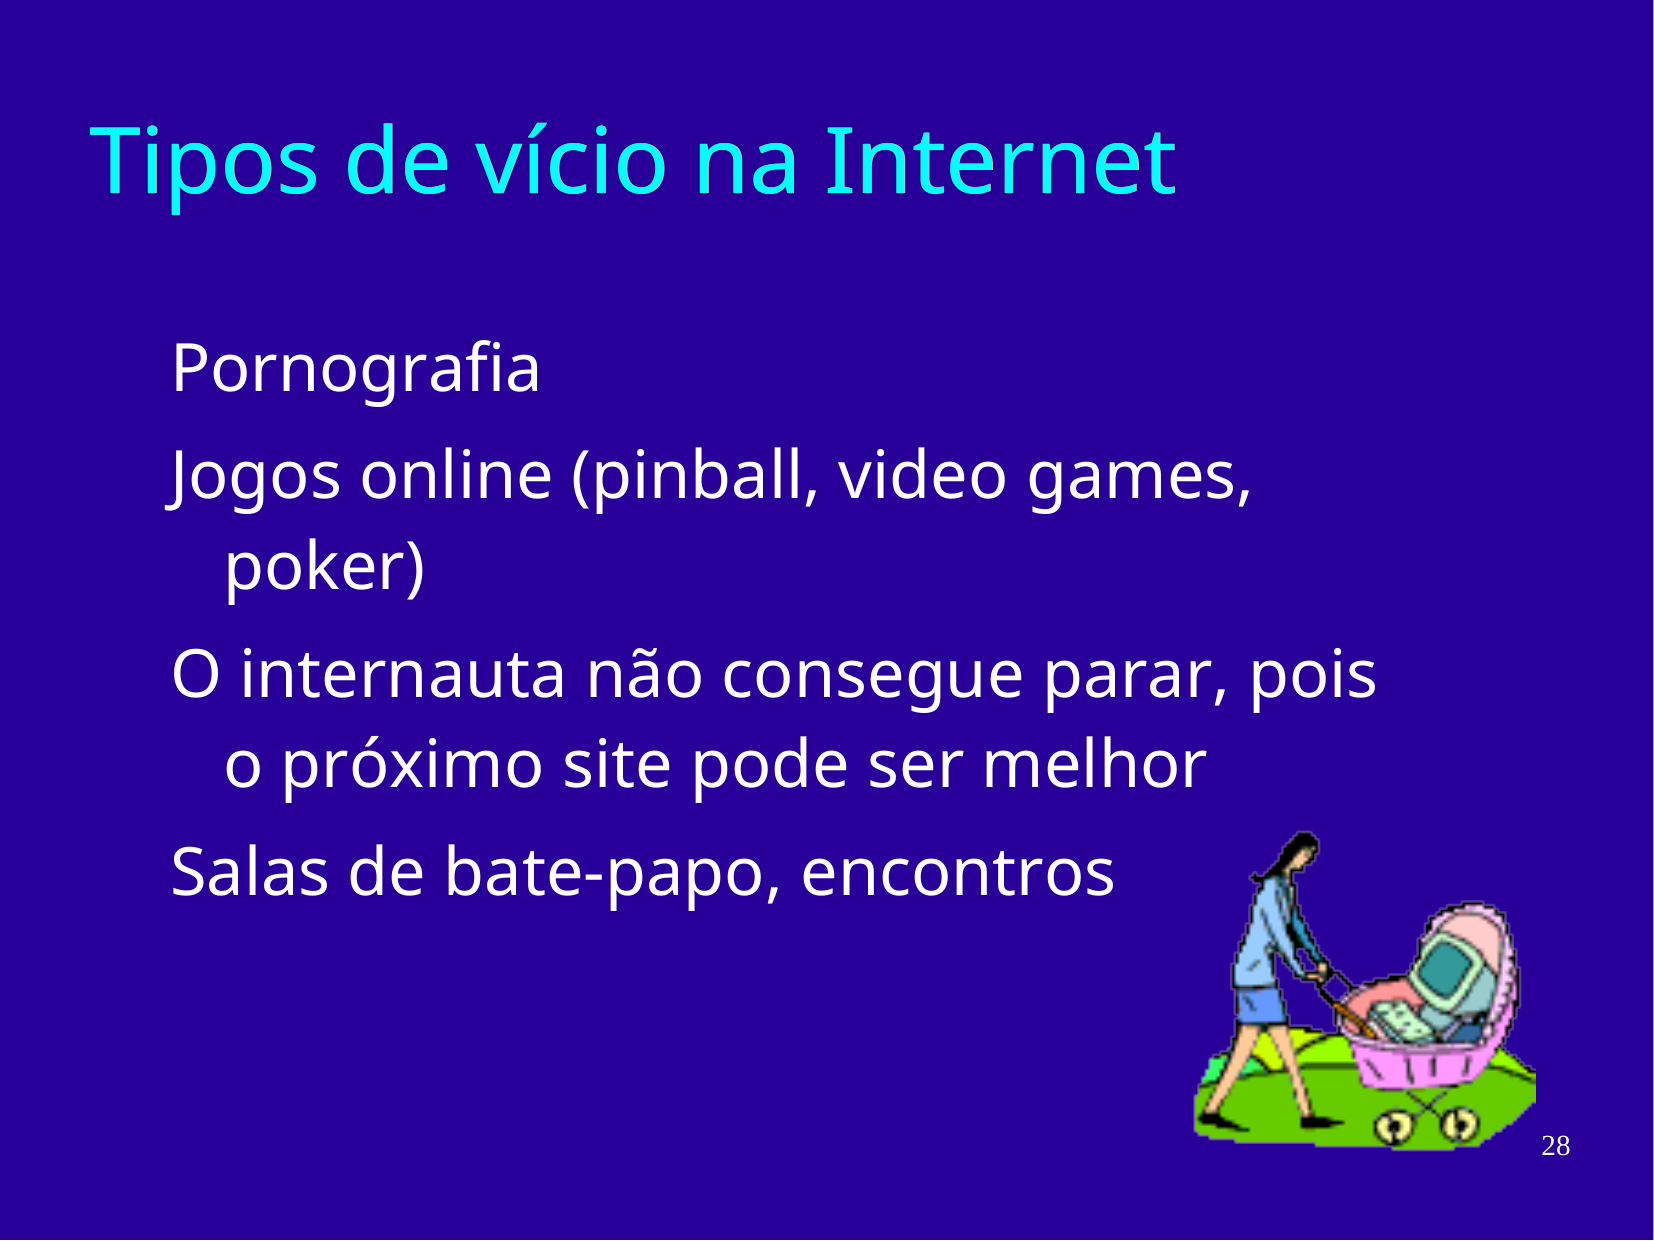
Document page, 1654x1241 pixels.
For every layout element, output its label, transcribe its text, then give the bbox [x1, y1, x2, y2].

list Pornografia Jogos online (pinball, video games, poker) O internauta não consegue parar, pois o próximo site pode ser melhor Salas de bate-papo, encontros [137, 312, 1451, 1001]
picture [1185, 826, 1536, 1155]
title Tipos de vício na Internet [75, 40, 1451, 276]
